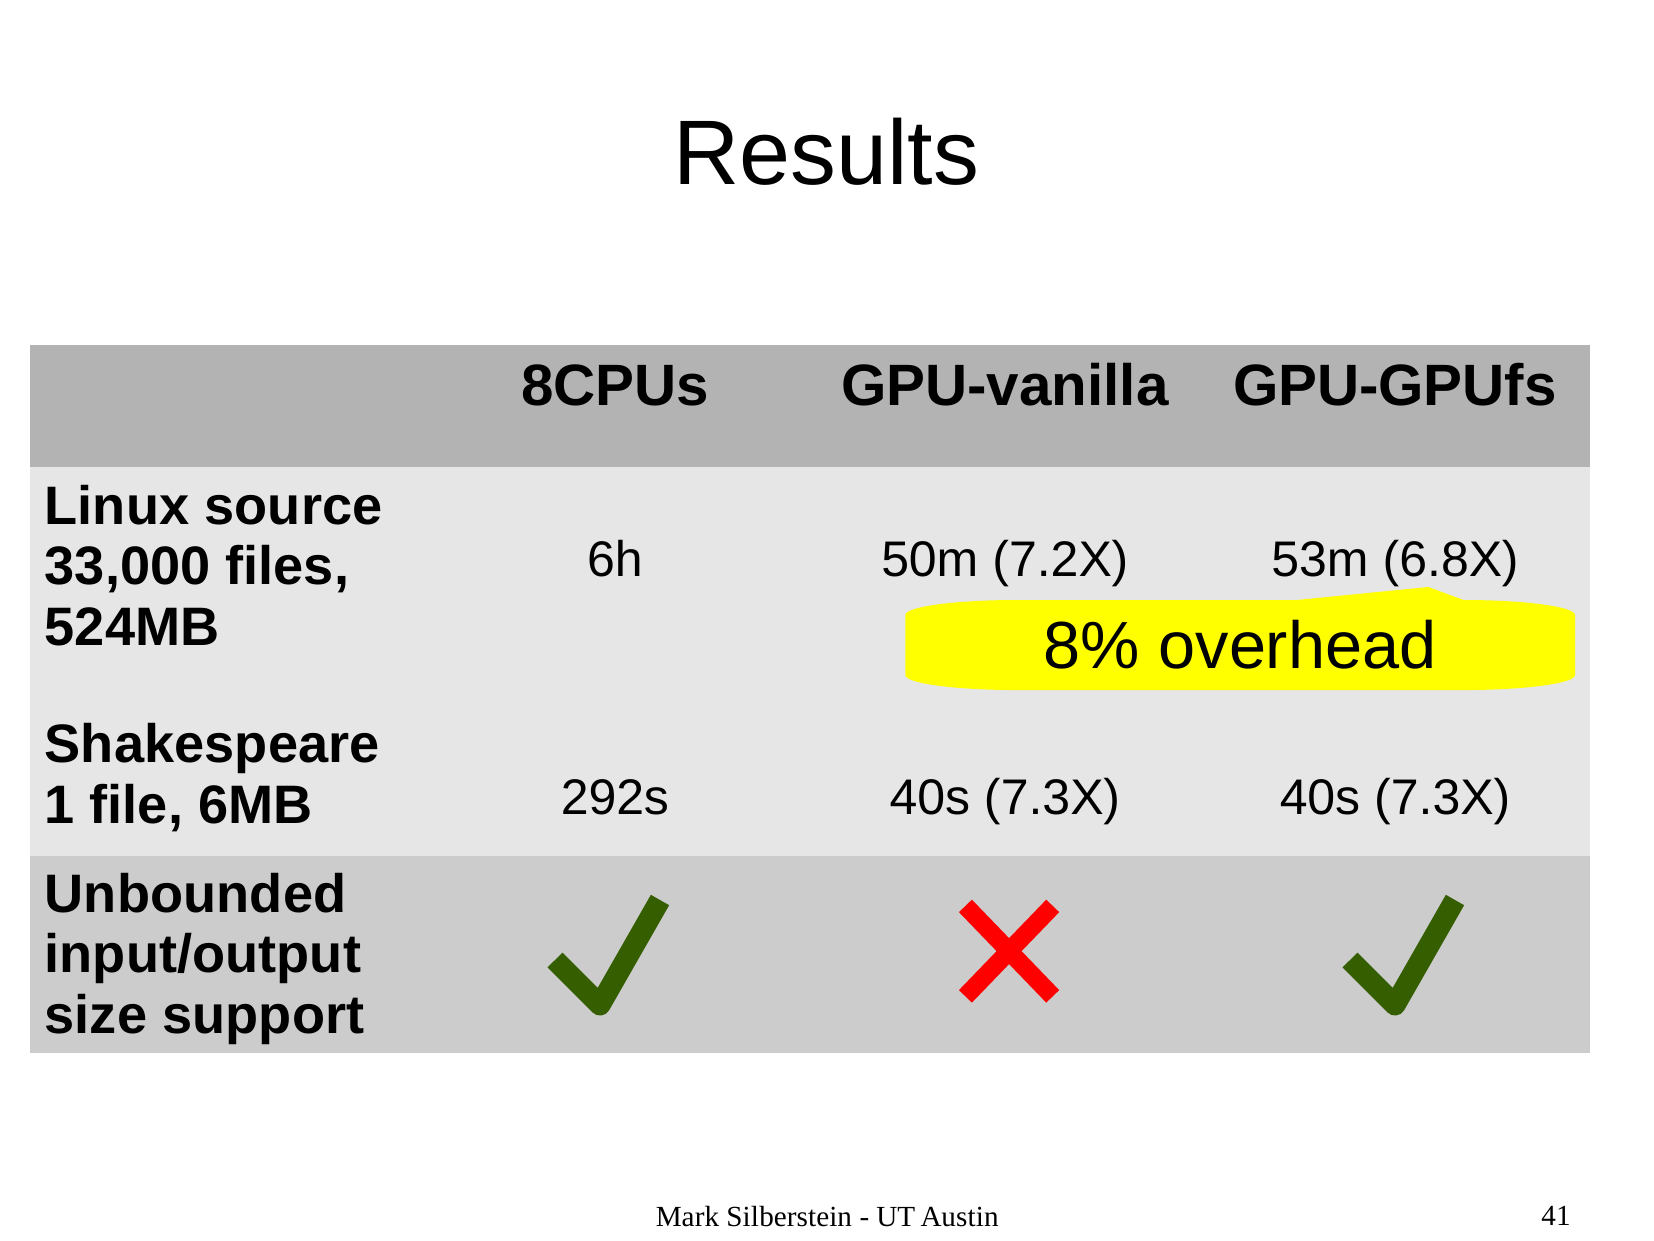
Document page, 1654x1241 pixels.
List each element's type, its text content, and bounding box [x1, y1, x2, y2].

table_cell Shakespeare 1 file, 6MB [30, 706, 420, 856]
table_cell [1200, 856, 1590, 1053]
table_header 8CPUs [420, 345, 810, 467]
table_cell 40s (7.3X) [1200, 706, 1590, 856]
table_cell Linux source 33,000 files, 524MB [30, 467, 420, 706]
text_box 8% overhead [905, 587, 1576, 691]
table_cell 40s (7.3X) [810, 706, 1200, 856]
table_header [30, 345, 420, 467]
table_header GPU-GPUfs [1200, 345, 1590, 467]
table_cell [420, 856, 810, 1053]
table_header GPU-vanilla [810, 345, 1200, 467]
table_cell Unbounded input/output size support [30, 856, 420, 1053]
table_cell 50m (7.2X) [810, 467, 1200, 706]
table_cell 53m (6.8X) [1200, 467, 1590, 706]
table_cell 292s [420, 706, 810, 856]
table_cell [810, 856, 1200, 1053]
title Results [82, 49, 1571, 257]
table_cell 6h [420, 467, 810, 706]
